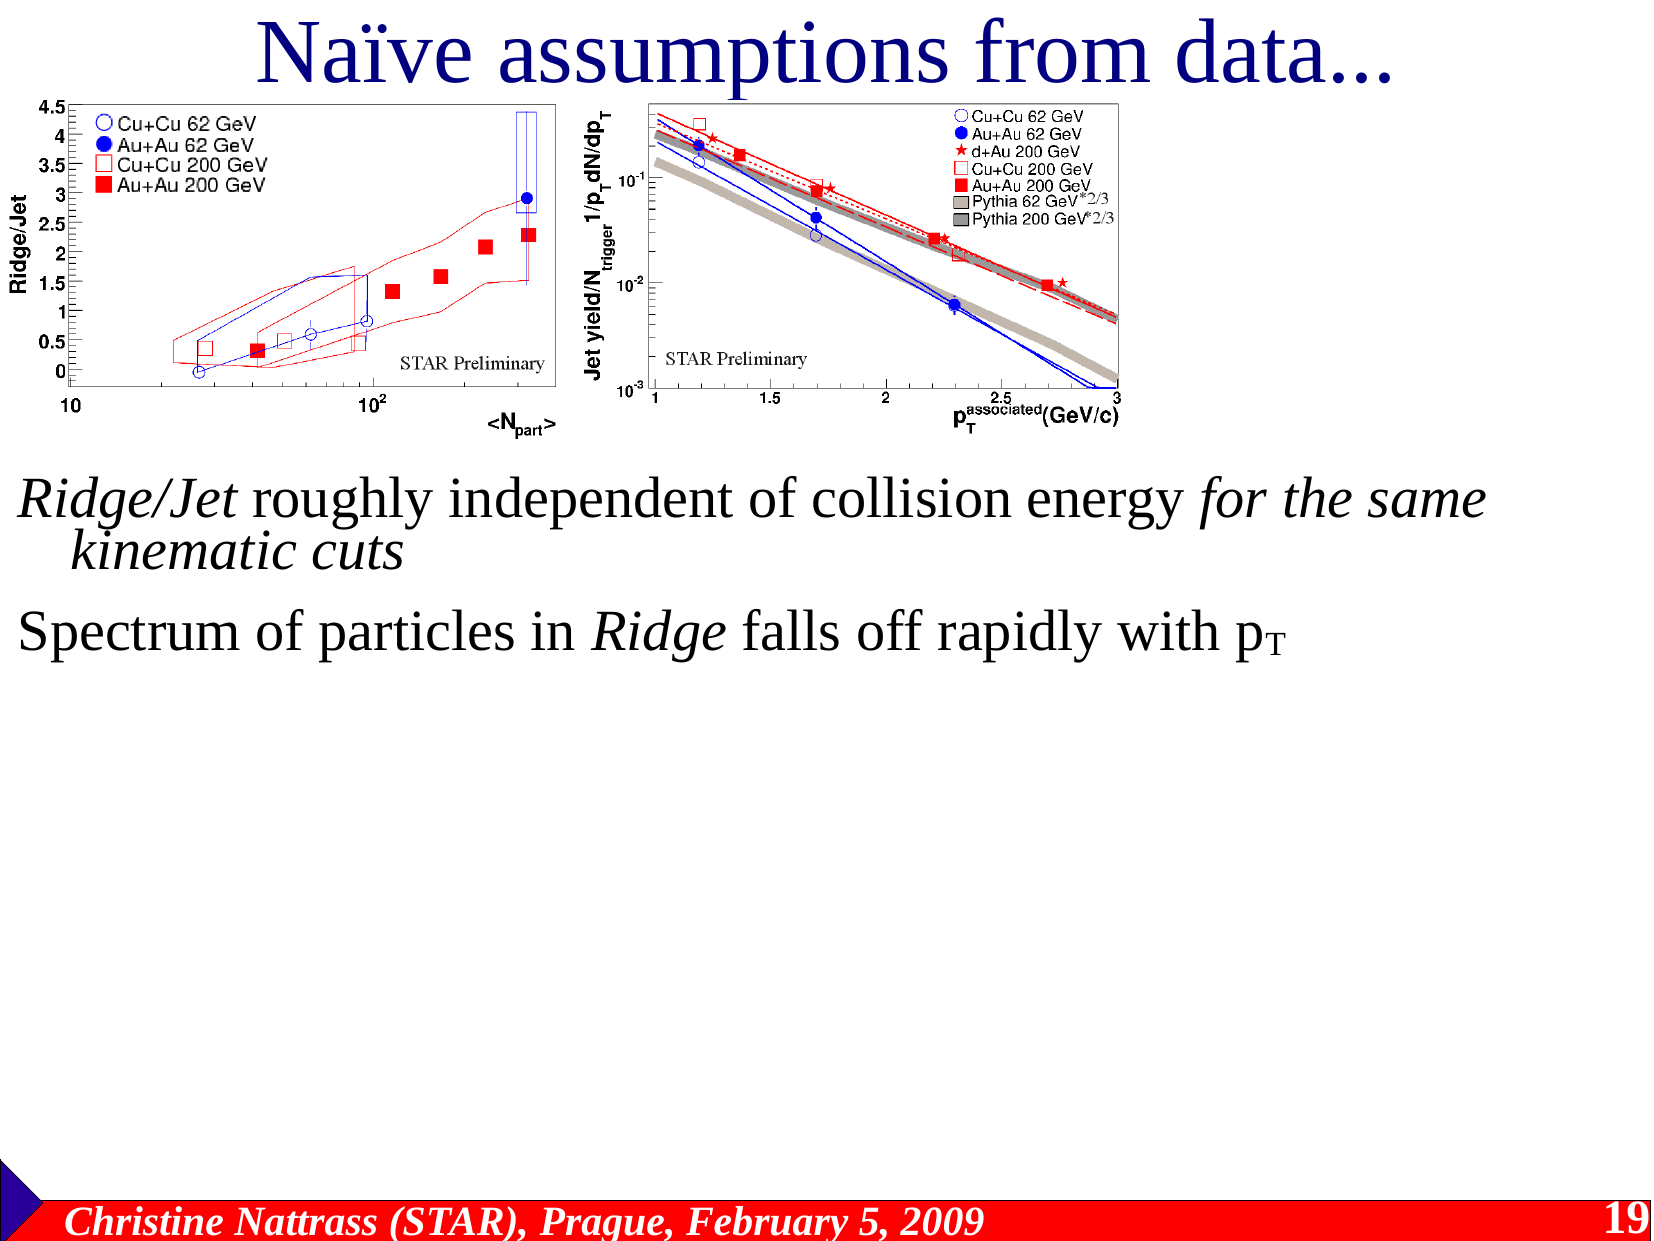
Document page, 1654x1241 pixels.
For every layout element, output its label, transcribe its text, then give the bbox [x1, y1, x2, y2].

list Ridge/Jet roughly independent of collision energy for the same kinematic cuts Spectrum of particles in Ridge falls off rapidly with pT [0, 476, 1654, 846]
title Naïve assumptions from data... [82, 1, 1571, 103]
text_box 19 [1552, 1183, 1654, 1241]
picture [577, 100, 1131, 446]
picture [2, 97, 557, 443]
